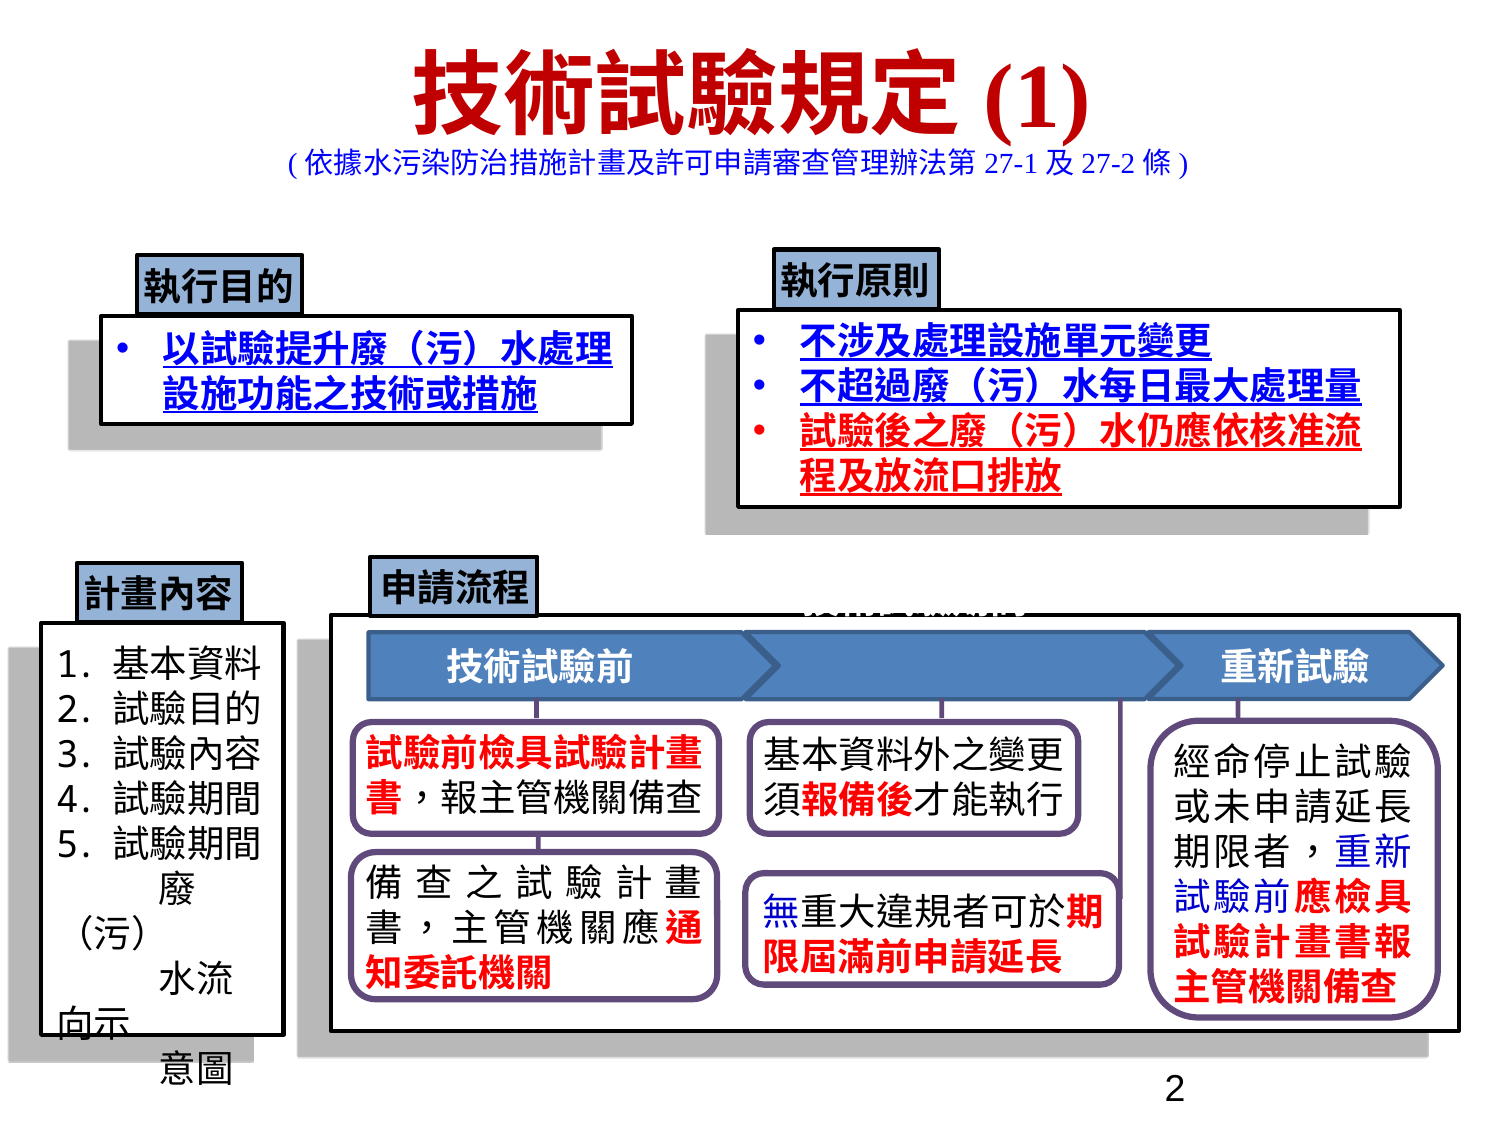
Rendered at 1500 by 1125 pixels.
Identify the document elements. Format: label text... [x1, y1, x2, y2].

text_box 執行原則 [765, 249, 955, 310]
text_box <編號> [1149, 1056, 1500, 1117]
text_box 基本資料外之變更須報備後才能執行 [753, 726, 1075, 829]
text_box [330, 614, 1459, 1031]
text_box 經命停止試驗或未申請延長期限者，重新試驗前應檢具試驗計畫書報主管機關備查 [1158, 730, 1428, 1014]
text_box 基本資料外之變更須報備後才能執行 [1075, 724, 1087, 829]
text_box 技術試驗規定(1) [19, 0, 1483, 185]
text_box 試驗前檢具試驗計畫書，報主管機關備查 [356, 726, 715, 830]
text_box [41, 622, 284, 1035]
text_box (依據水污染防治措施計畫及許可申請審查管理辦法第27-1及27-2條) [194, 137, 1282, 187]
text_box 試驗前檢具試驗計畫書，報主管機關備查 [351, 722, 737, 872]
text_box 基本資料 試驗目的 試驗內容 試驗期間 試驗期間 廢（污） 水流向示 意圖 [41, 632, 282, 1125]
text_box 技術試驗期間 [745, 631, 1179, 700]
text_box 無重大違規者可於期限屆滿前申請延長 [749, 880, 1115, 981]
text_box 不涉及處理設施單元變更 不超過廢（污）水每日最大處理量 試驗後之廢（污）水仍應依核准流程及放流口排放 [738, 310, 1400, 505]
text_box 執行目的 [128, 255, 318, 316]
text_box 重新試驗 [1148, 632, 1443, 699]
text_box 計畫內容 [68, 562, 258, 623]
text_box 技術試驗前 [368, 632, 776, 700]
text_box 申請流程 [365, 556, 546, 617]
text_box 基本資料外之變更須報備後才能執行 [740, 724, 753, 829]
text_box 以試驗提升廢（污）水處理設施功能之技術或措施 [101, 317, 632, 423]
text_box 備查之試驗計畫書，主管機關應通知委託機關 [355, 872, 714, 996]
